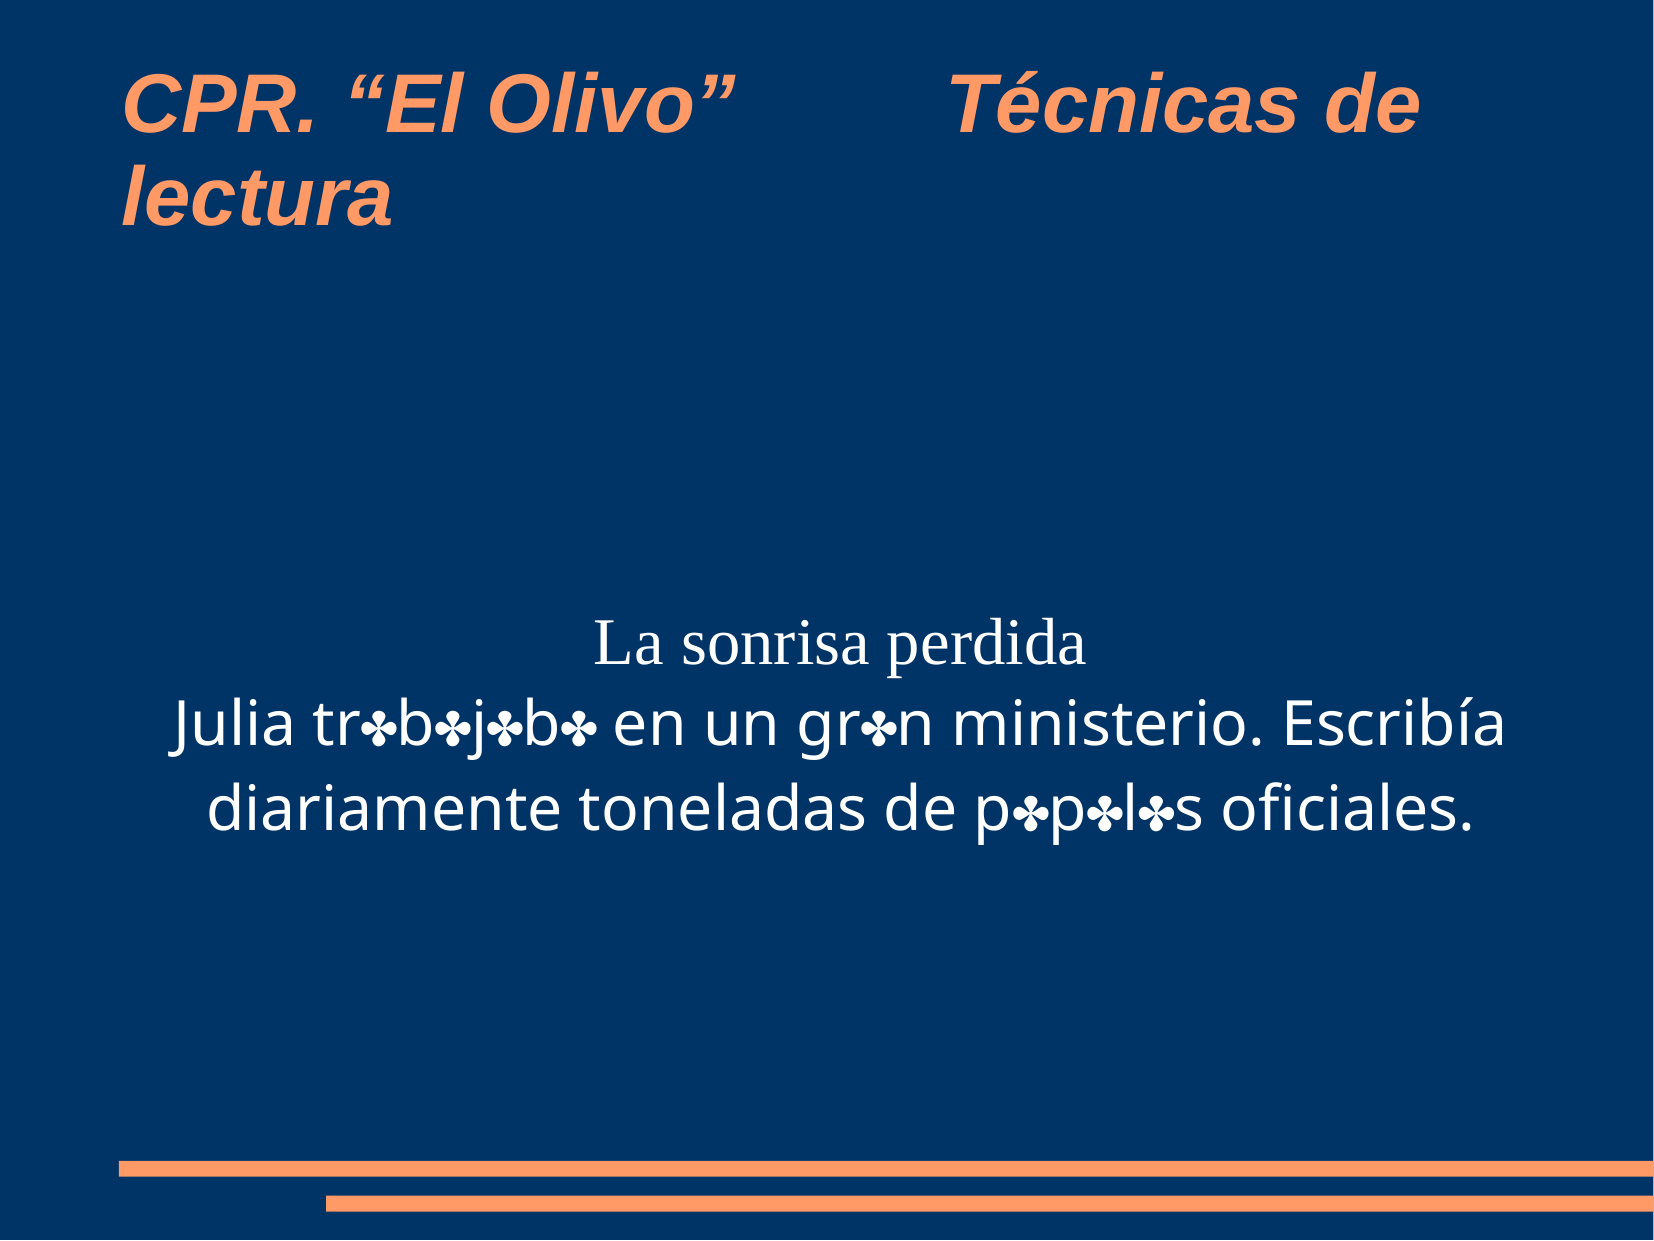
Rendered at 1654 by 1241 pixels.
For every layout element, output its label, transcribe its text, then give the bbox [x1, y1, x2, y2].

subtitle La sonrisa perdida Julia trbjb en un grn ministerio. Escribía diariamente toneladas de ppls oficiales. [121, 322, 1561, 1132]
title CPR. “El Olivo” Técnicas de lectura [121, 46, 1534, 254]
